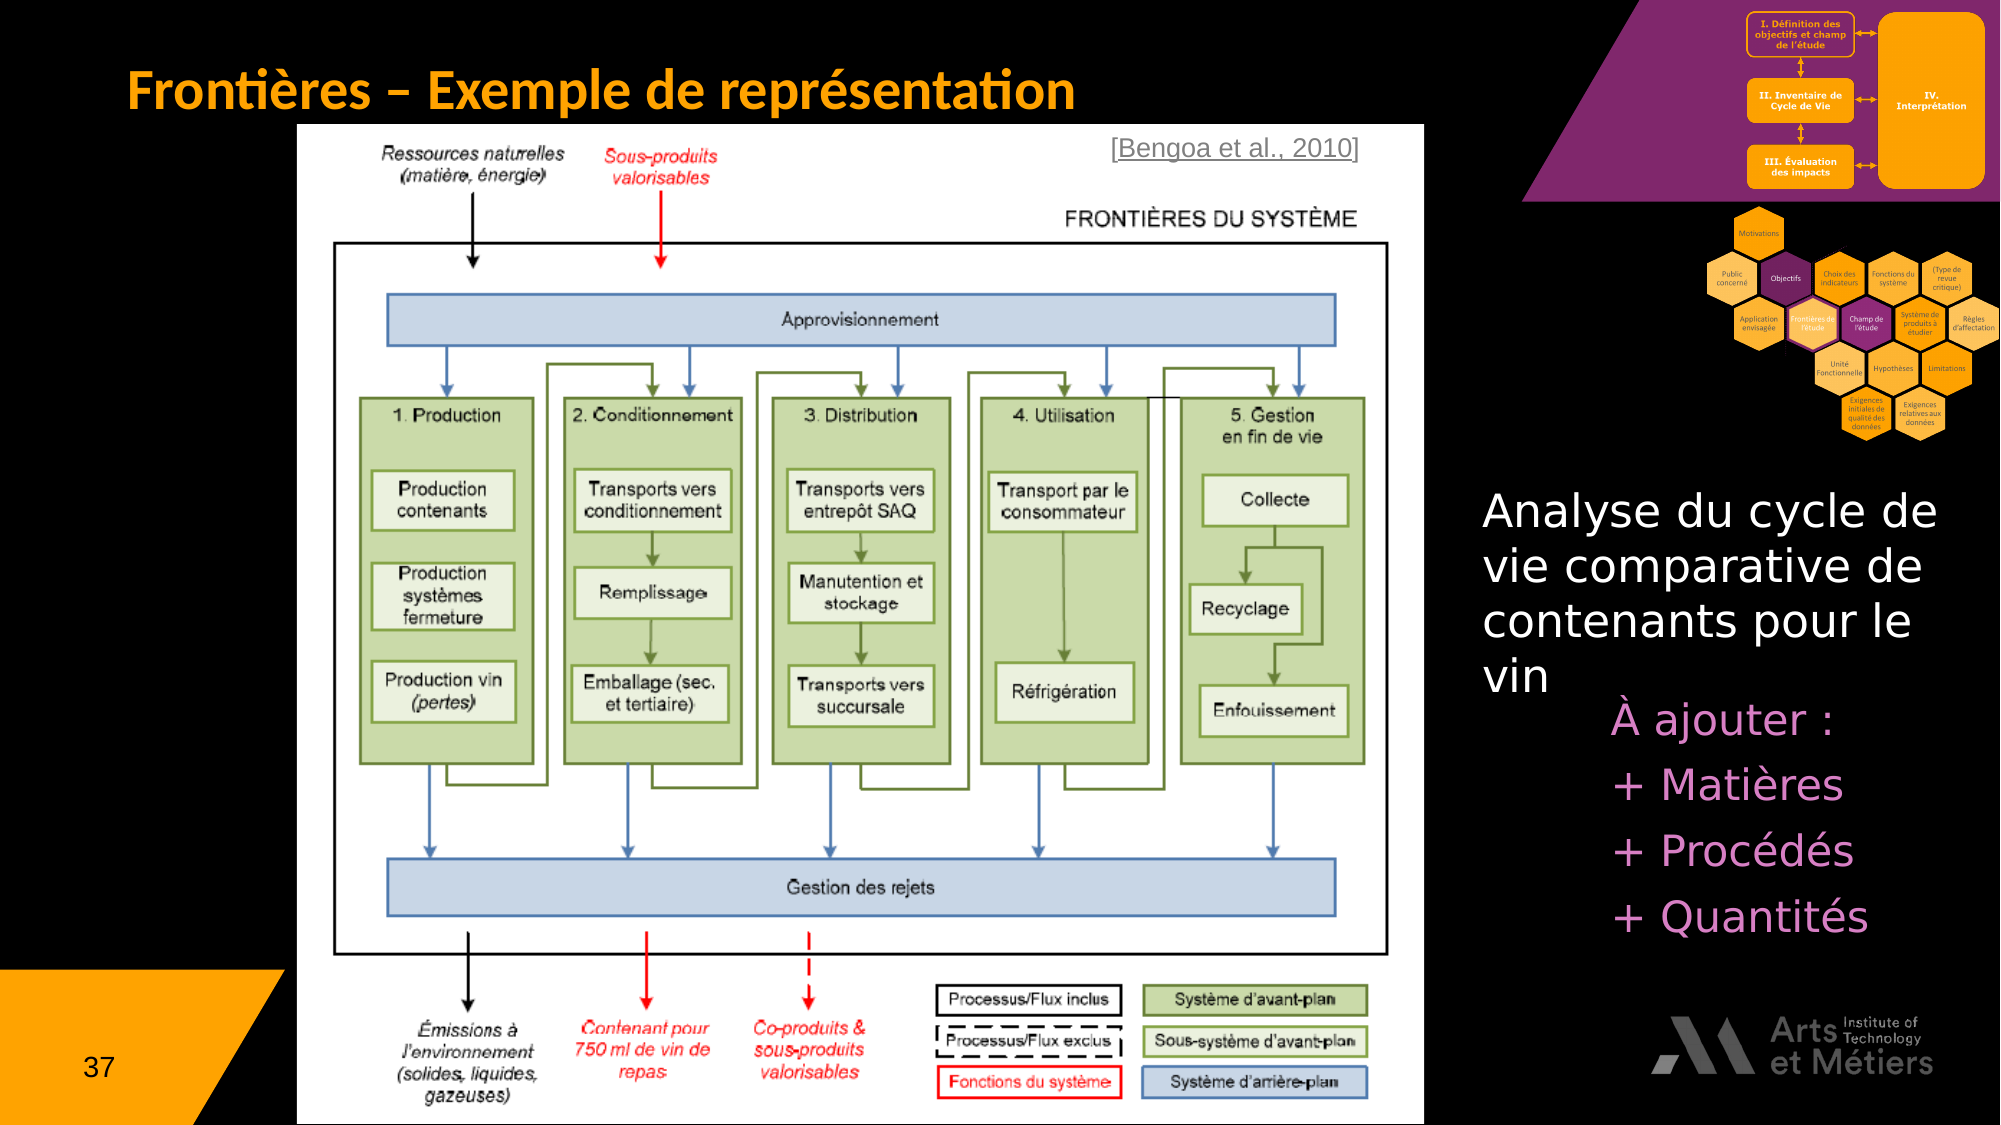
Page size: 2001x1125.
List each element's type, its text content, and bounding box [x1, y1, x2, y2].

picture [1631, 997, 1952, 1093]
title Frontières – Exemple de représentation [112, 51, 1536, 166]
picture [296, 124, 1425, 1124]
list À ajouter : + Matières + Procédés + Quantités [1595, 709, 1945, 951]
picture [1746, 11, 1985, 189]
picture [1707, 206, 2000, 441]
text_box [Bengoa et al., 2010] [1095, 123, 1375, 171]
text_box Analyse du cycle de vie comparative de contenants pour le vin [1467, 473, 1958, 709]
